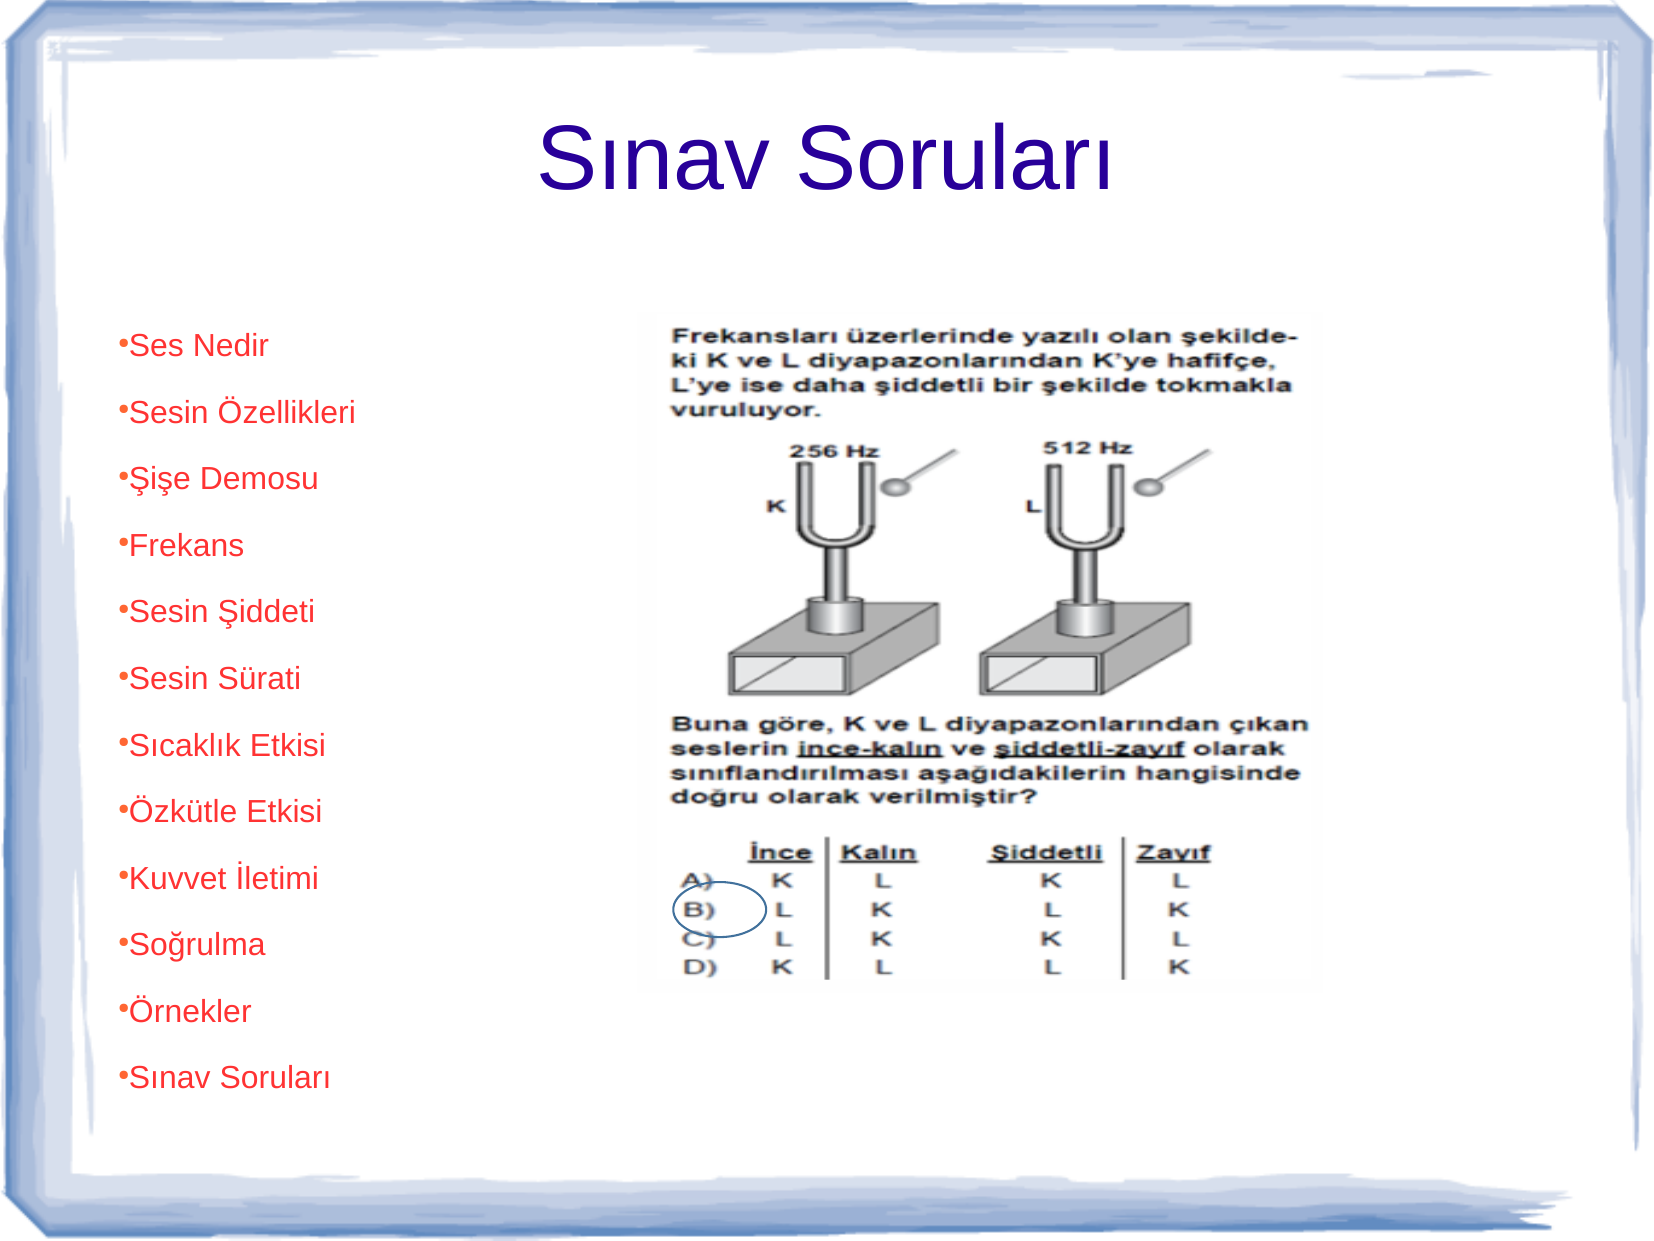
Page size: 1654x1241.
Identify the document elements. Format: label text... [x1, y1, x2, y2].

picture [637, 312, 1323, 993]
title Sınav Soruları [82, 49, 1571, 257]
list Ses Nedir Sesin Özellikleri Şişe Demosu Frekans Sesin Şiddeti Sesin Sürati Sıcaklık Etkisi Özkütle Etkisi Kuvvet İletimi Soğrulma Örnekler Sınav Soruları [118, 324, 438, 1097]
